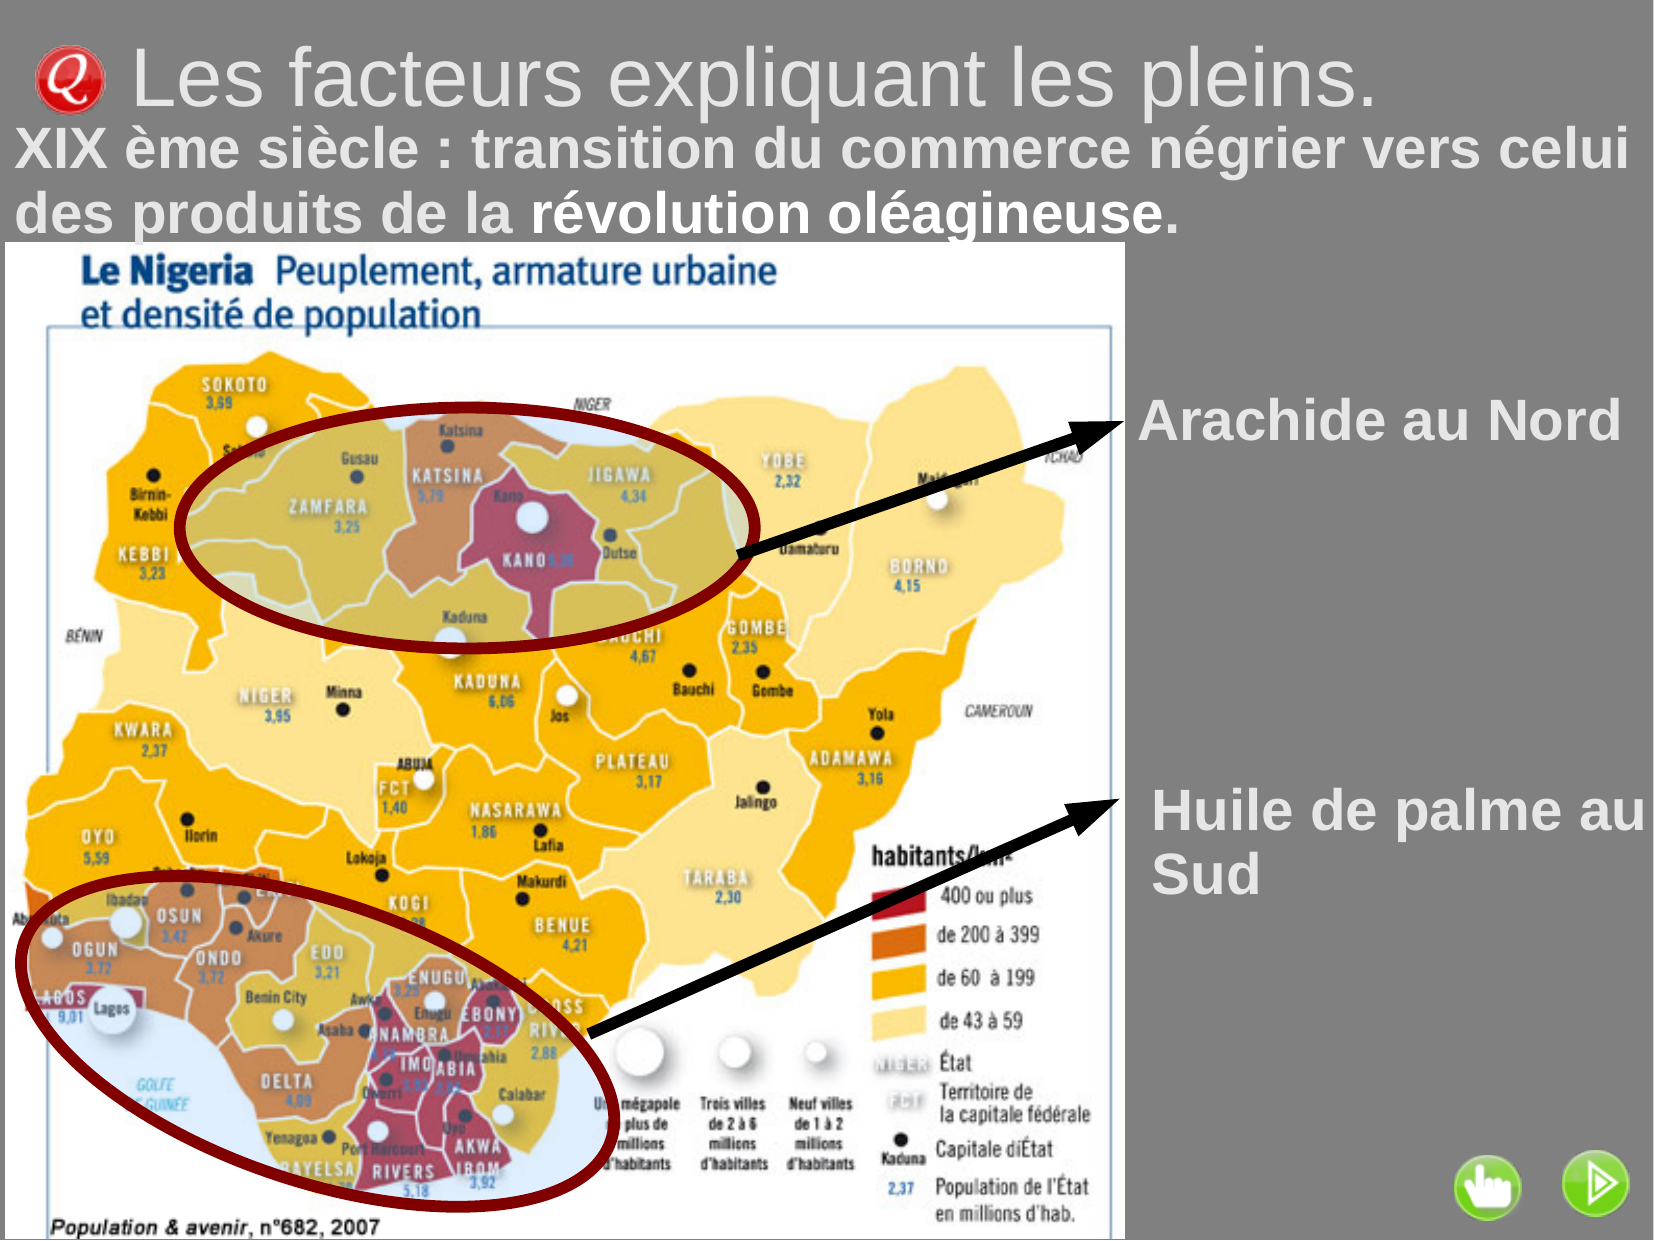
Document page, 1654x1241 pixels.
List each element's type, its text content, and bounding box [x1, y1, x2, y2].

picture [35, 45, 106, 116]
picture [1562, 1150, 1630, 1217]
text_box Huile de palme au Sud [1137, 769, 1654, 918]
picture [1454, 1155, 1522, 1221]
text_box XIX ème siècle : transition du commerce négrier vers celui des produits de la révolution oléagineuse. [0, 108, 1654, 257]
text_box [20, 876, 615, 1207]
picture [5, 257, 1125, 1239]
title Les facteurs expliquant les pleins. [11, 9, 1500, 108]
text_box Arachide au Nord [1122, 379, 1638, 462]
text_box [179, 407, 755, 649]
